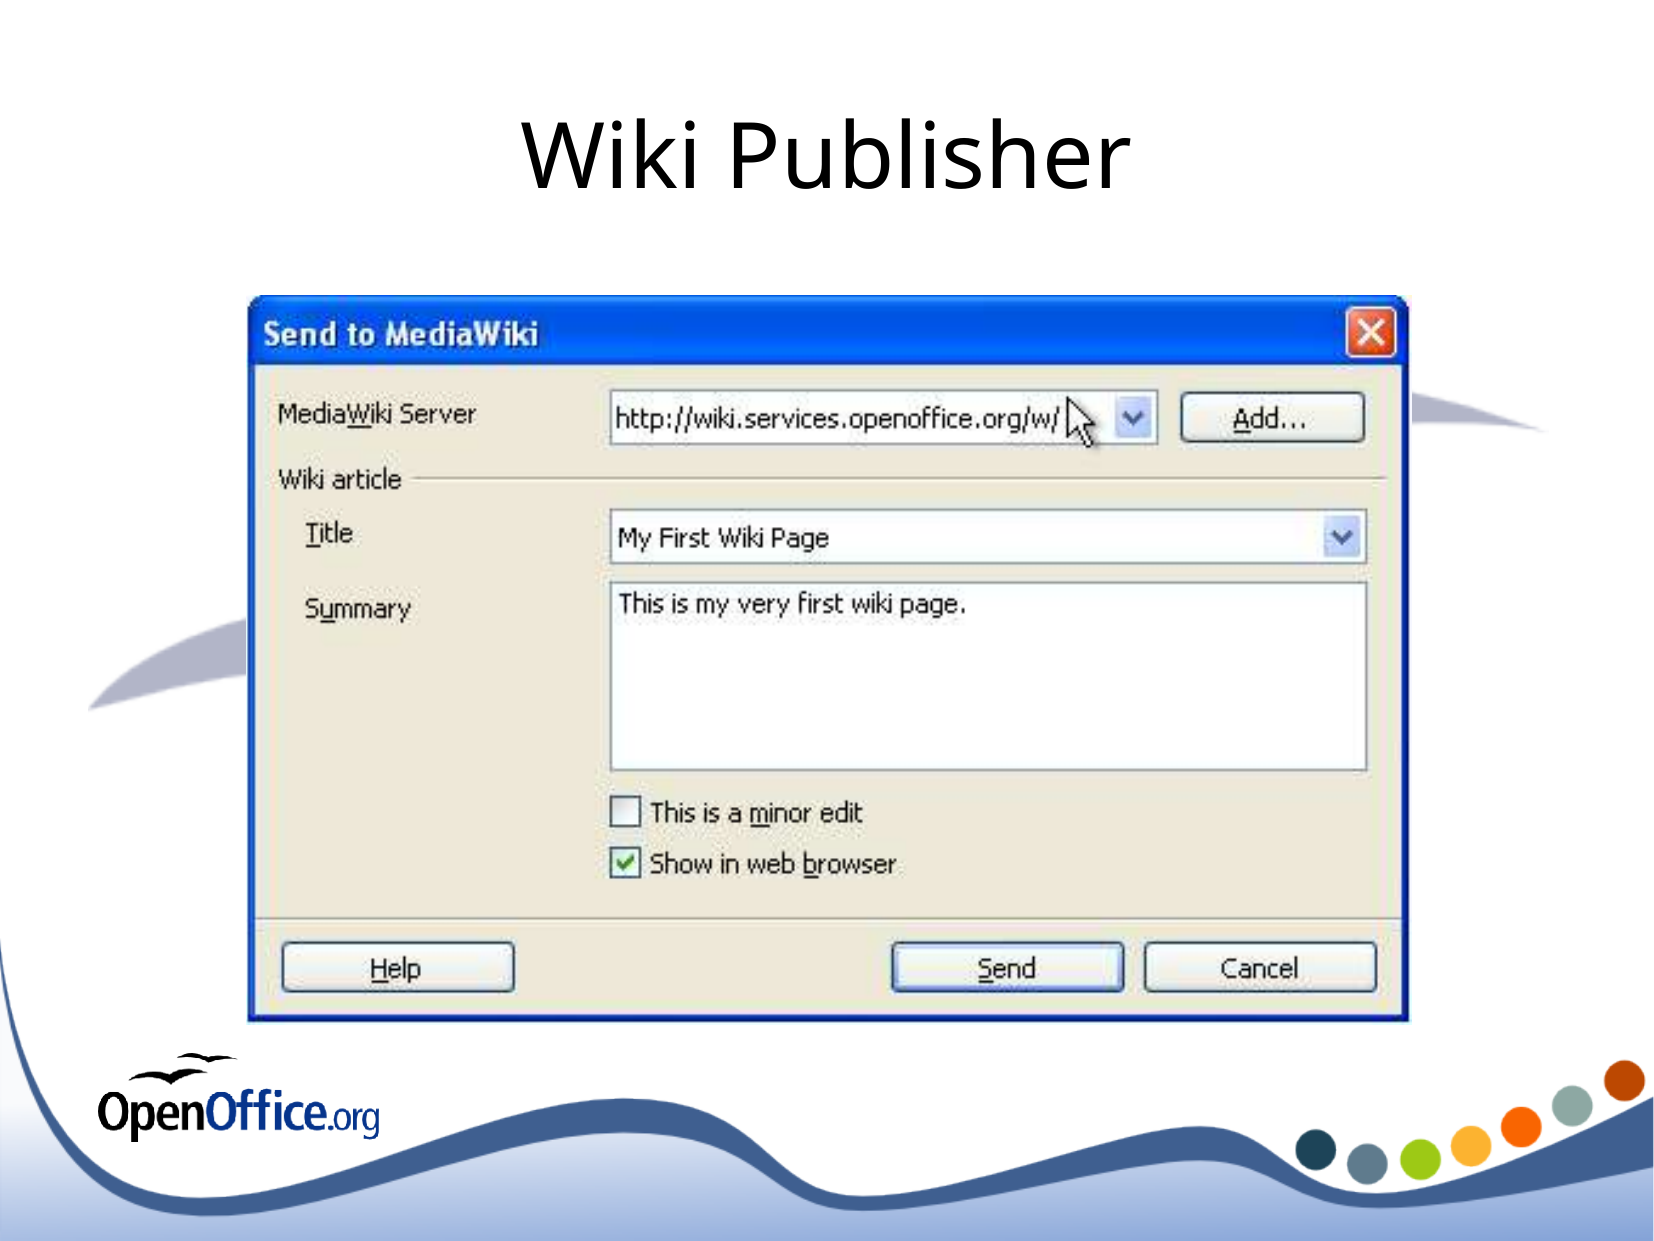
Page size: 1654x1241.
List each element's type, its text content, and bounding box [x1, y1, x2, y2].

title Wiki Publisher [82, 56, 1571, 250]
picture [0, 295, 1654, 1241]
